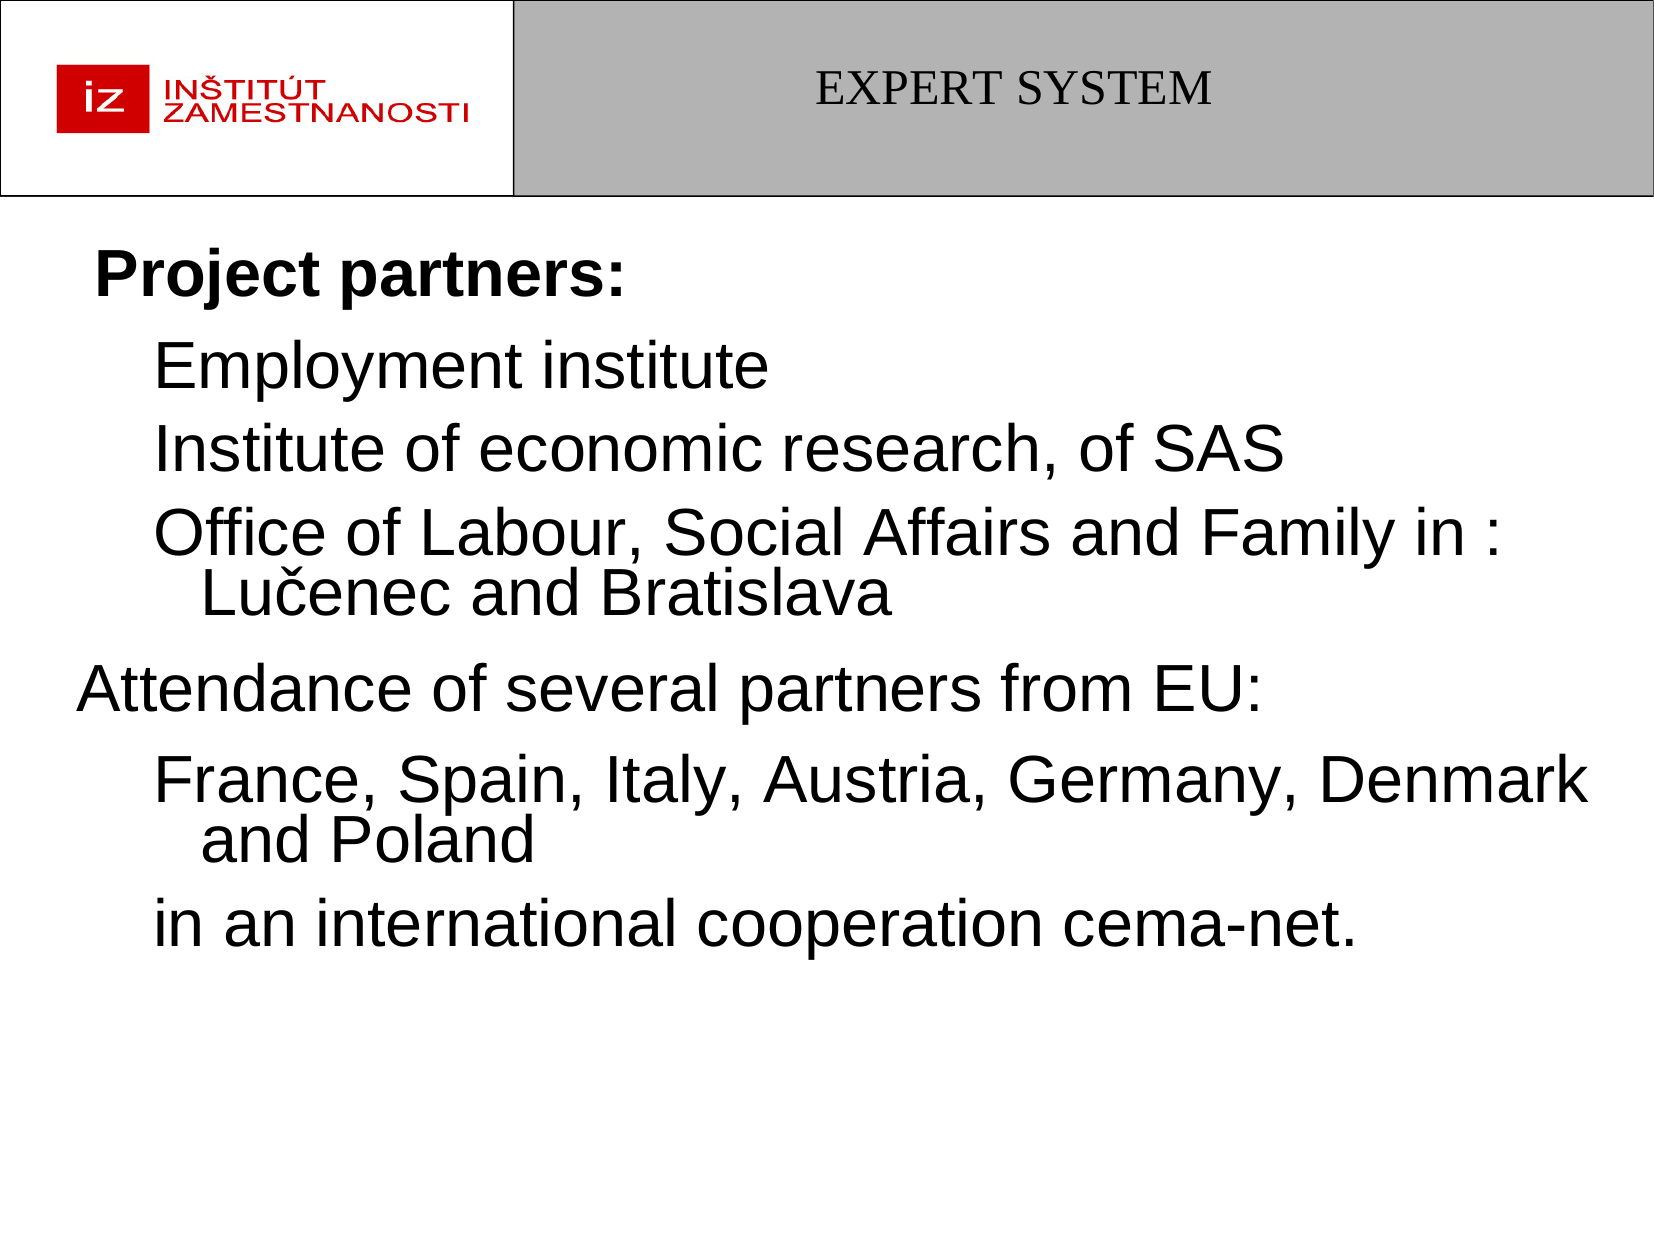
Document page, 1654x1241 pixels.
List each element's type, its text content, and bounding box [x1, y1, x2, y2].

text_box EXPERT SYSTEM [800, 59, 1329, 130]
list Project partners: Employment institute Institute of economic research, of SAS Office of Labour, Social Affairs and Family in : Lučenec and Bratislava Attendance of several partners from EU: France, Spain, Italy, Austria, Germany, Denmark and Poland in an international cooperation cema-net. [59, 236, 1595, 1018]
text_box [0, 0, 1654, 197]
picture [5, 5, 513, 190]
